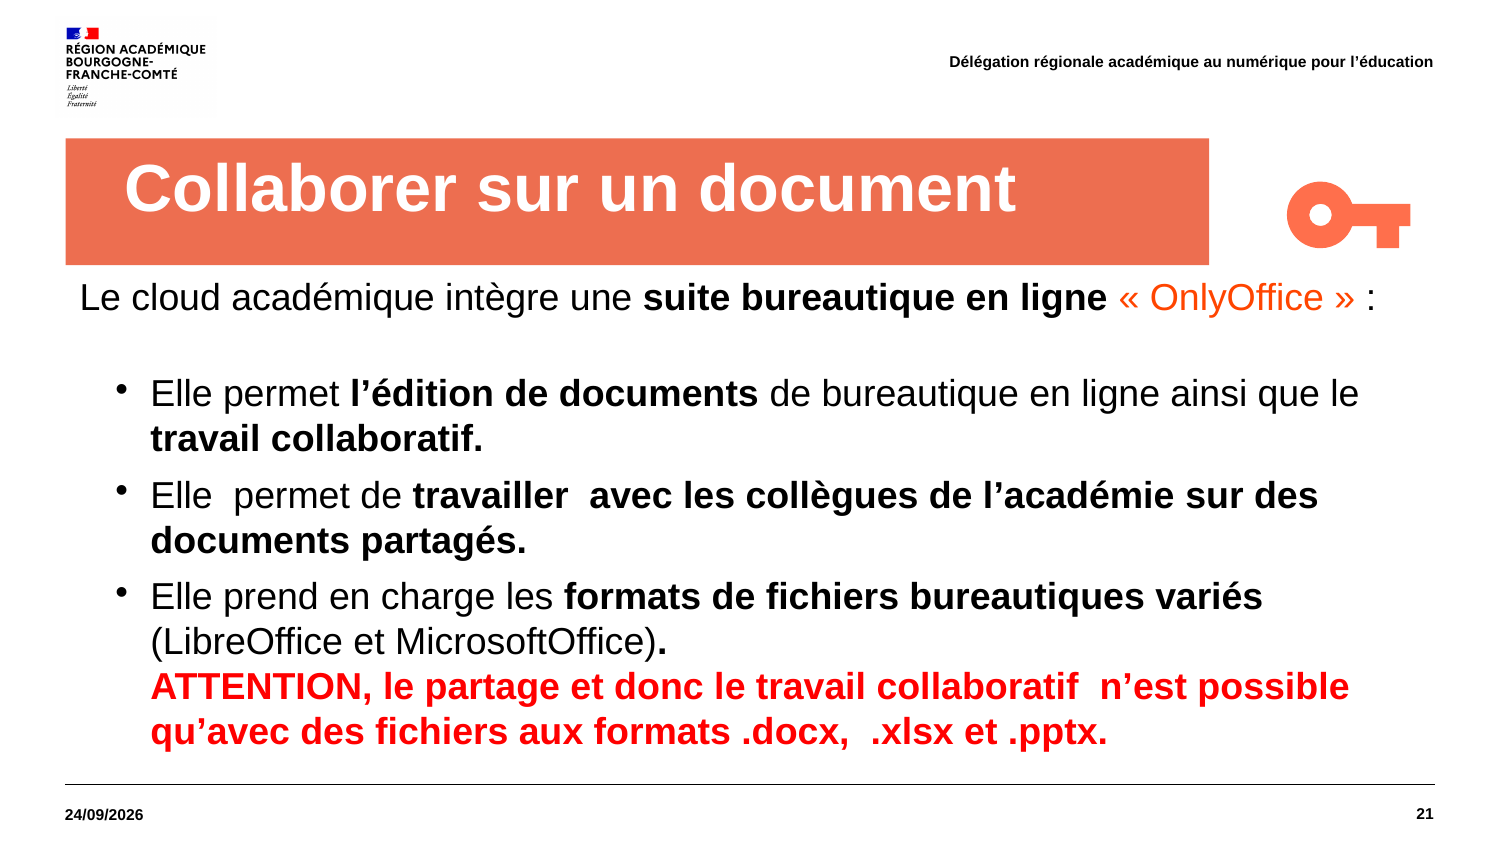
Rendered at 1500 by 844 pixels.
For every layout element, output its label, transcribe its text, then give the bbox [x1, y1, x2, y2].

text_box Délégation régionale académique au numérique pour l’éducation [470, 32, 1434, 90]
text_box Collaborer sur un document [65, 138, 1210, 265]
text_box 08/06/2021 [64, 786, 251, 843]
picture [55, 16, 217, 118]
text_box [1286, 181, 1411, 249]
text_box <numéro> [1213, 784, 1434, 843]
text_box Le cloud académique intègre une suite bureautique en ligne « OnlyOffice » : Elle permet l’édition de documents de bureautique en ligne ainsi que le travail collaboratif. Elle permet de travailler avec les collègues de l’académie sur des documents partagés. Elle prend en charge les formats de fichiers bureautiques variés (LibreOffice et MicrosoftOffice). ATTENTION, le partage et donc le travail collaboratif n’est possible qu’avec des fichiers aux formats .docx, .xlsx et .pptx. [64, 265, 1464, 760]
